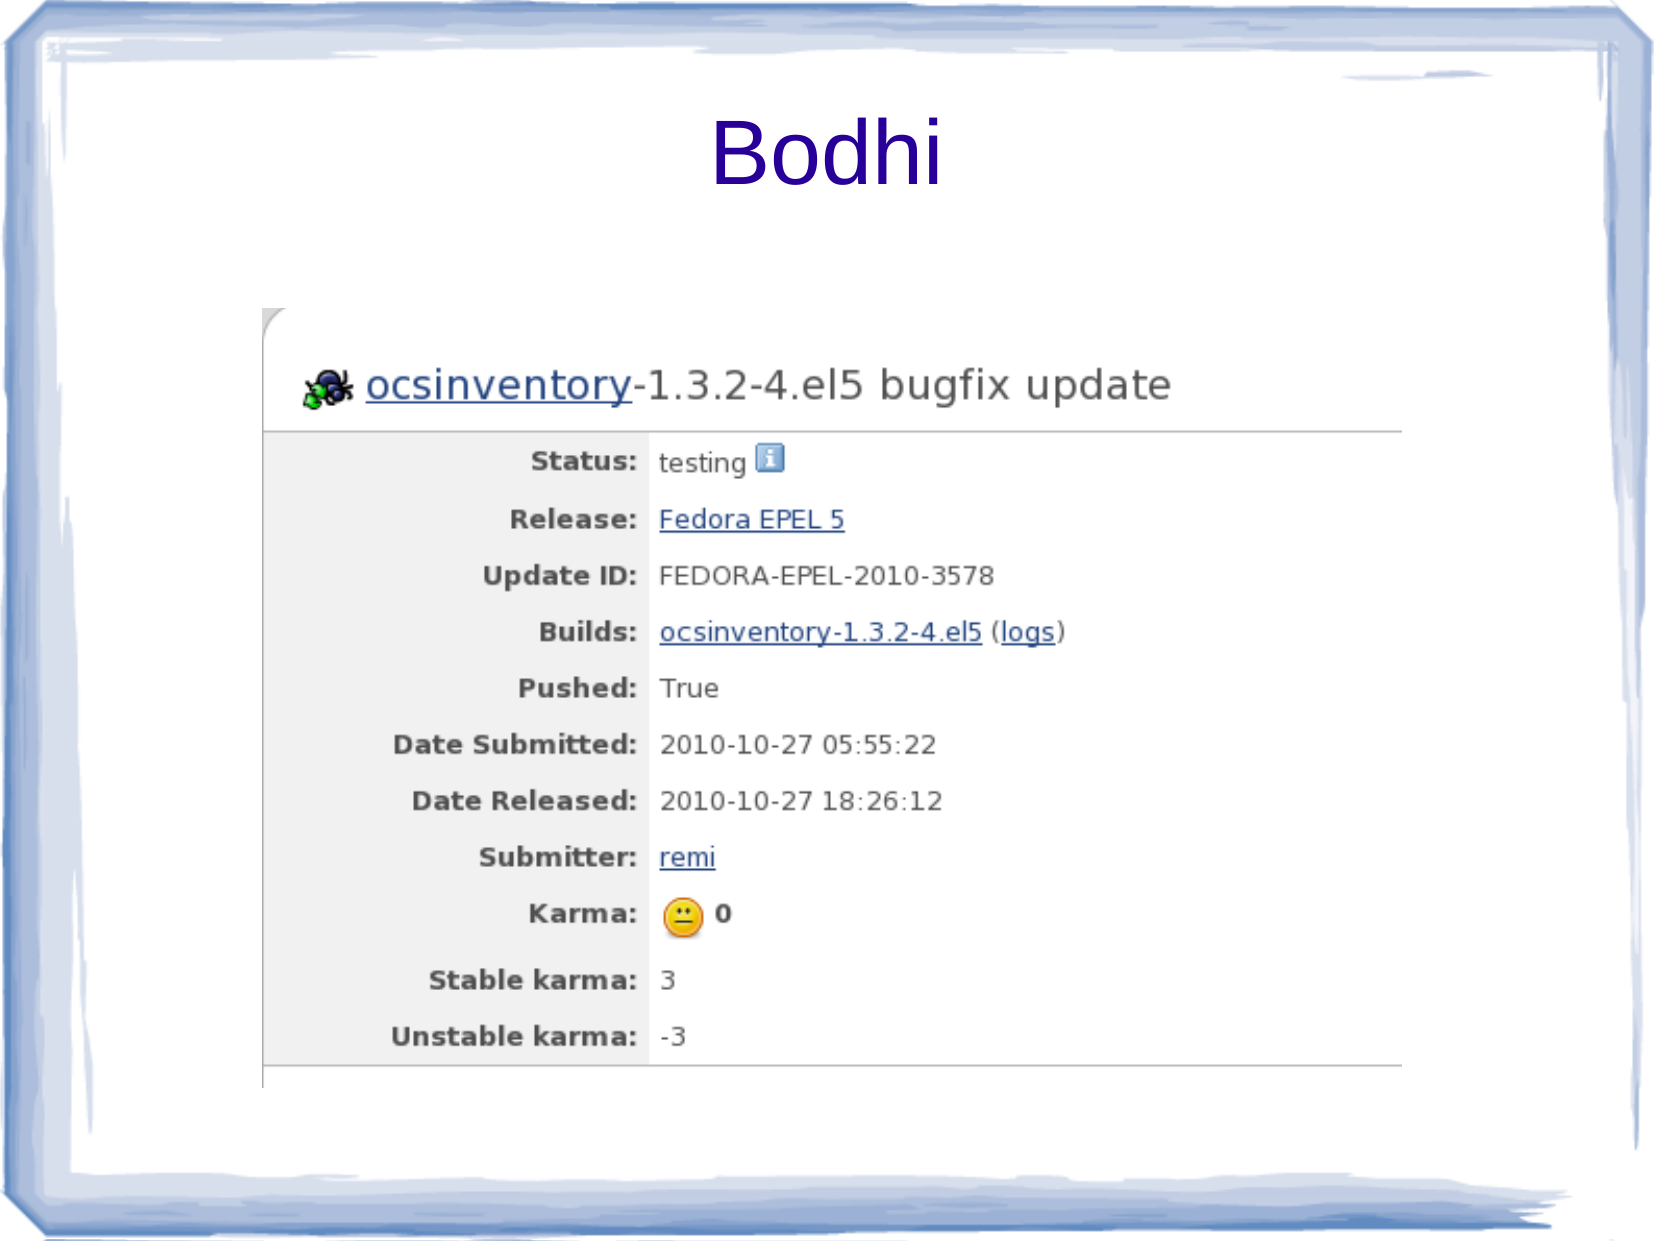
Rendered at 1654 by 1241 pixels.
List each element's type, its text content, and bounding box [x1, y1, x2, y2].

title Bodhi [82, 49, 1571, 257]
picture [0, 0, 1654, 1241]
